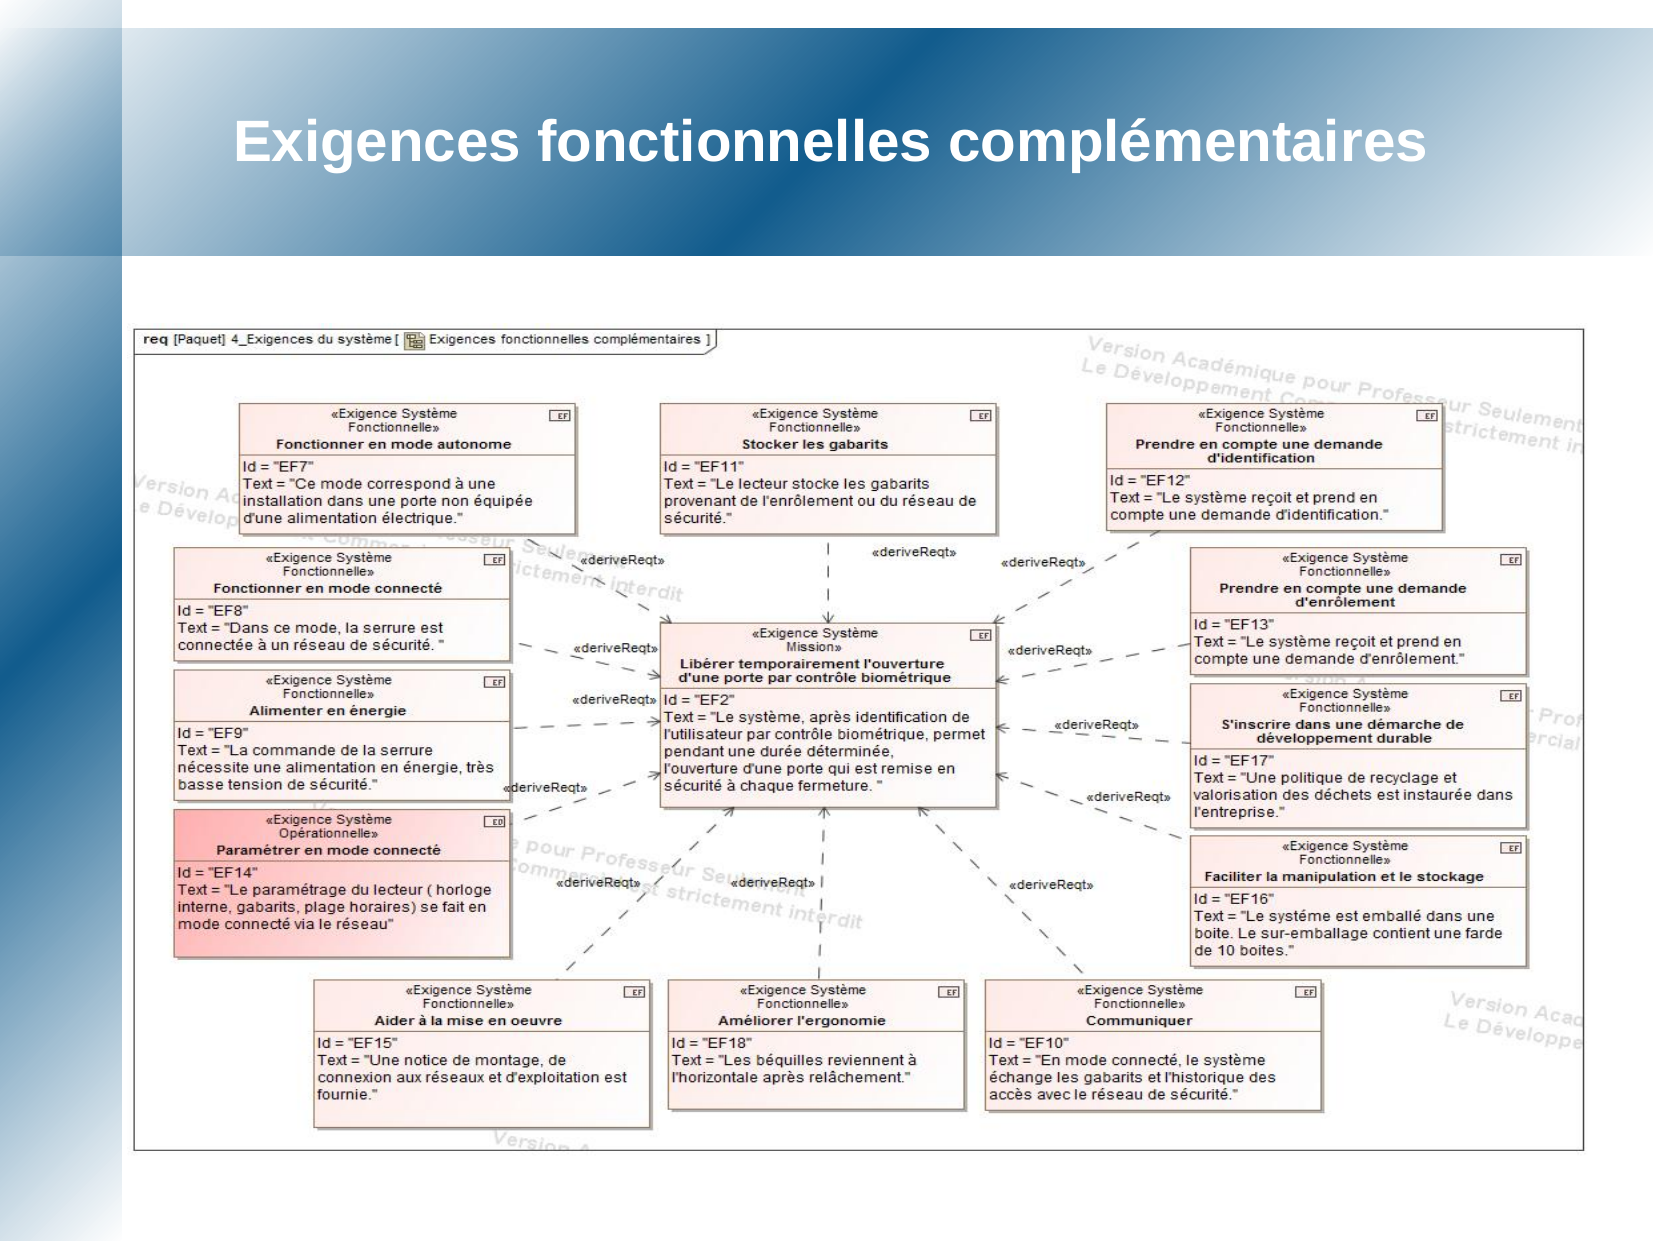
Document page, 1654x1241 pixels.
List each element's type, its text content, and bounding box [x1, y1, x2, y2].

subtitle [127, 323, 1603, 1167]
title Exigences fonctionnelles complémentaires [125, 45, 1537, 238]
